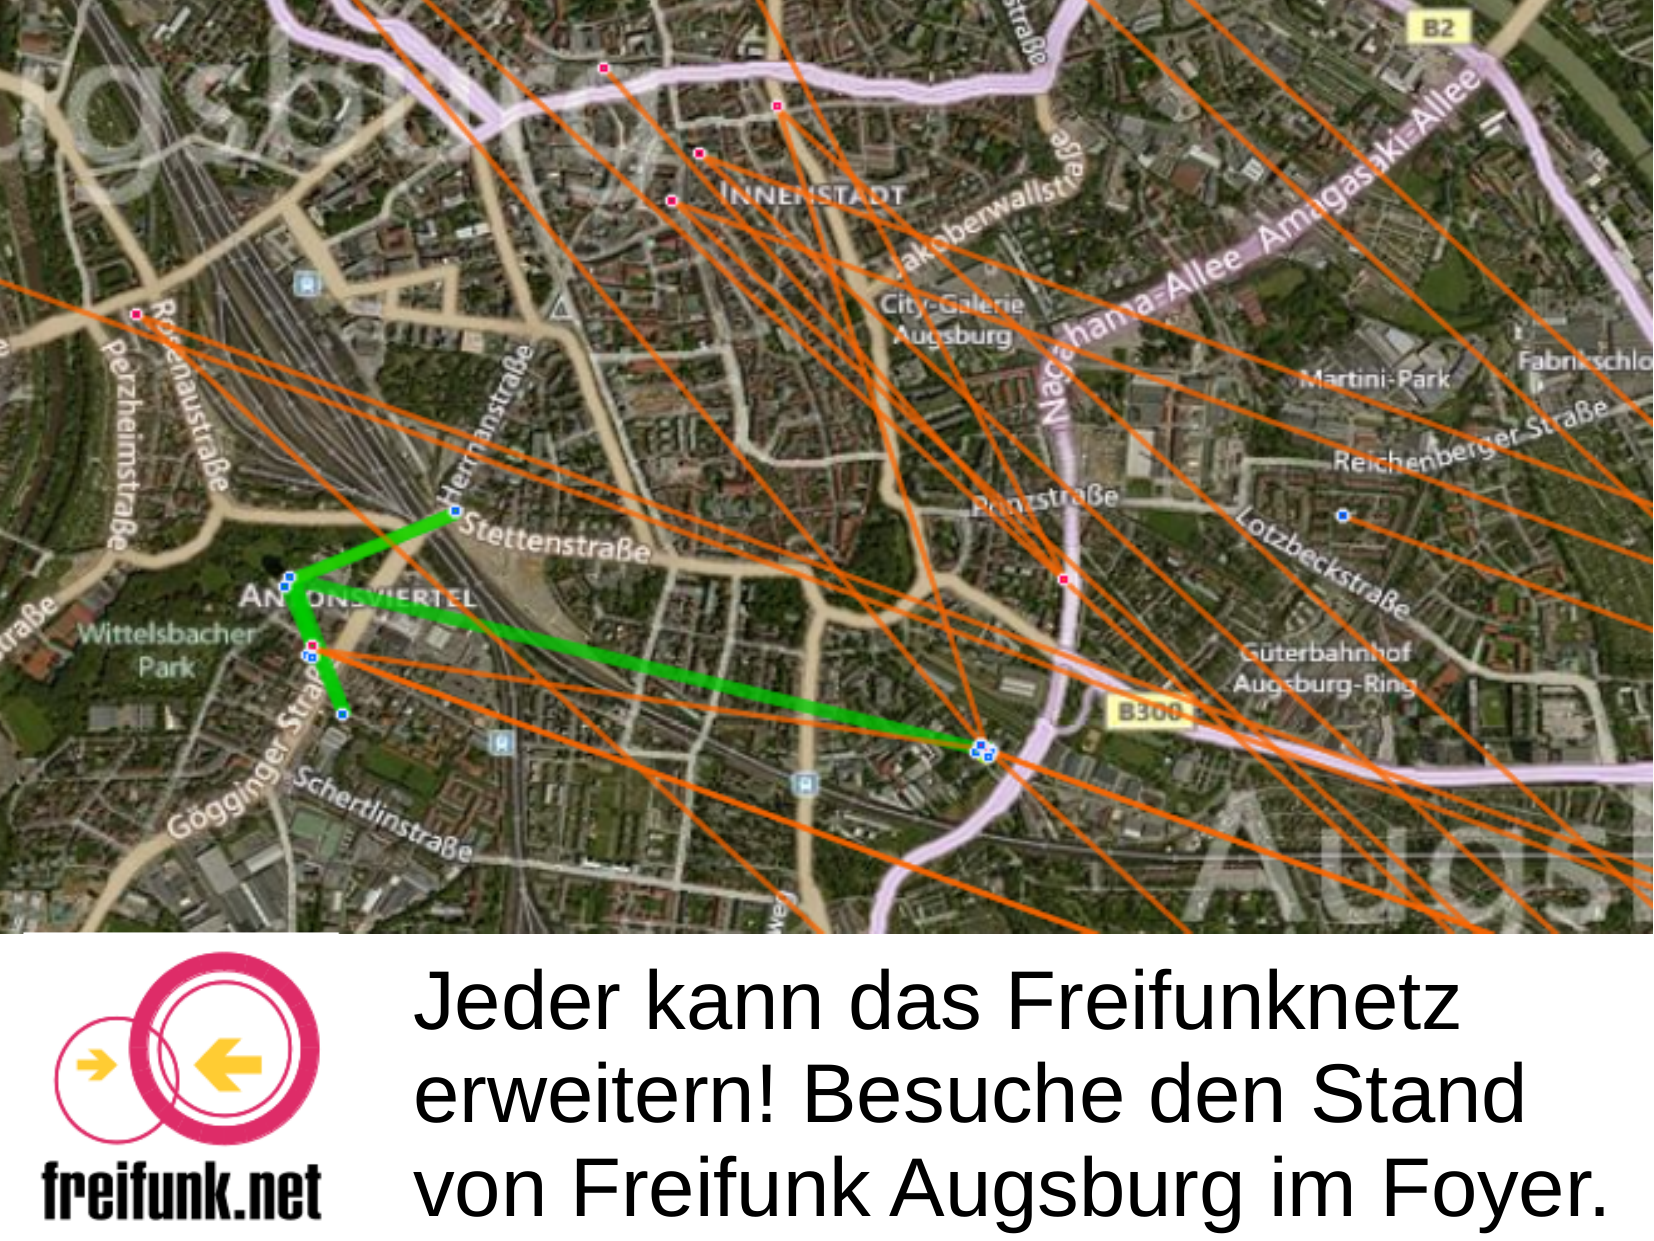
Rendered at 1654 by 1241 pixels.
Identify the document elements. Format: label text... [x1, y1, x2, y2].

title Jeder kann das Freifunknetz erweitern! Besuche den Stand von Freifunk Augsburg im Foyer. [413, 947, 1618, 1241]
picture [0, 0, 1653, 1241]
